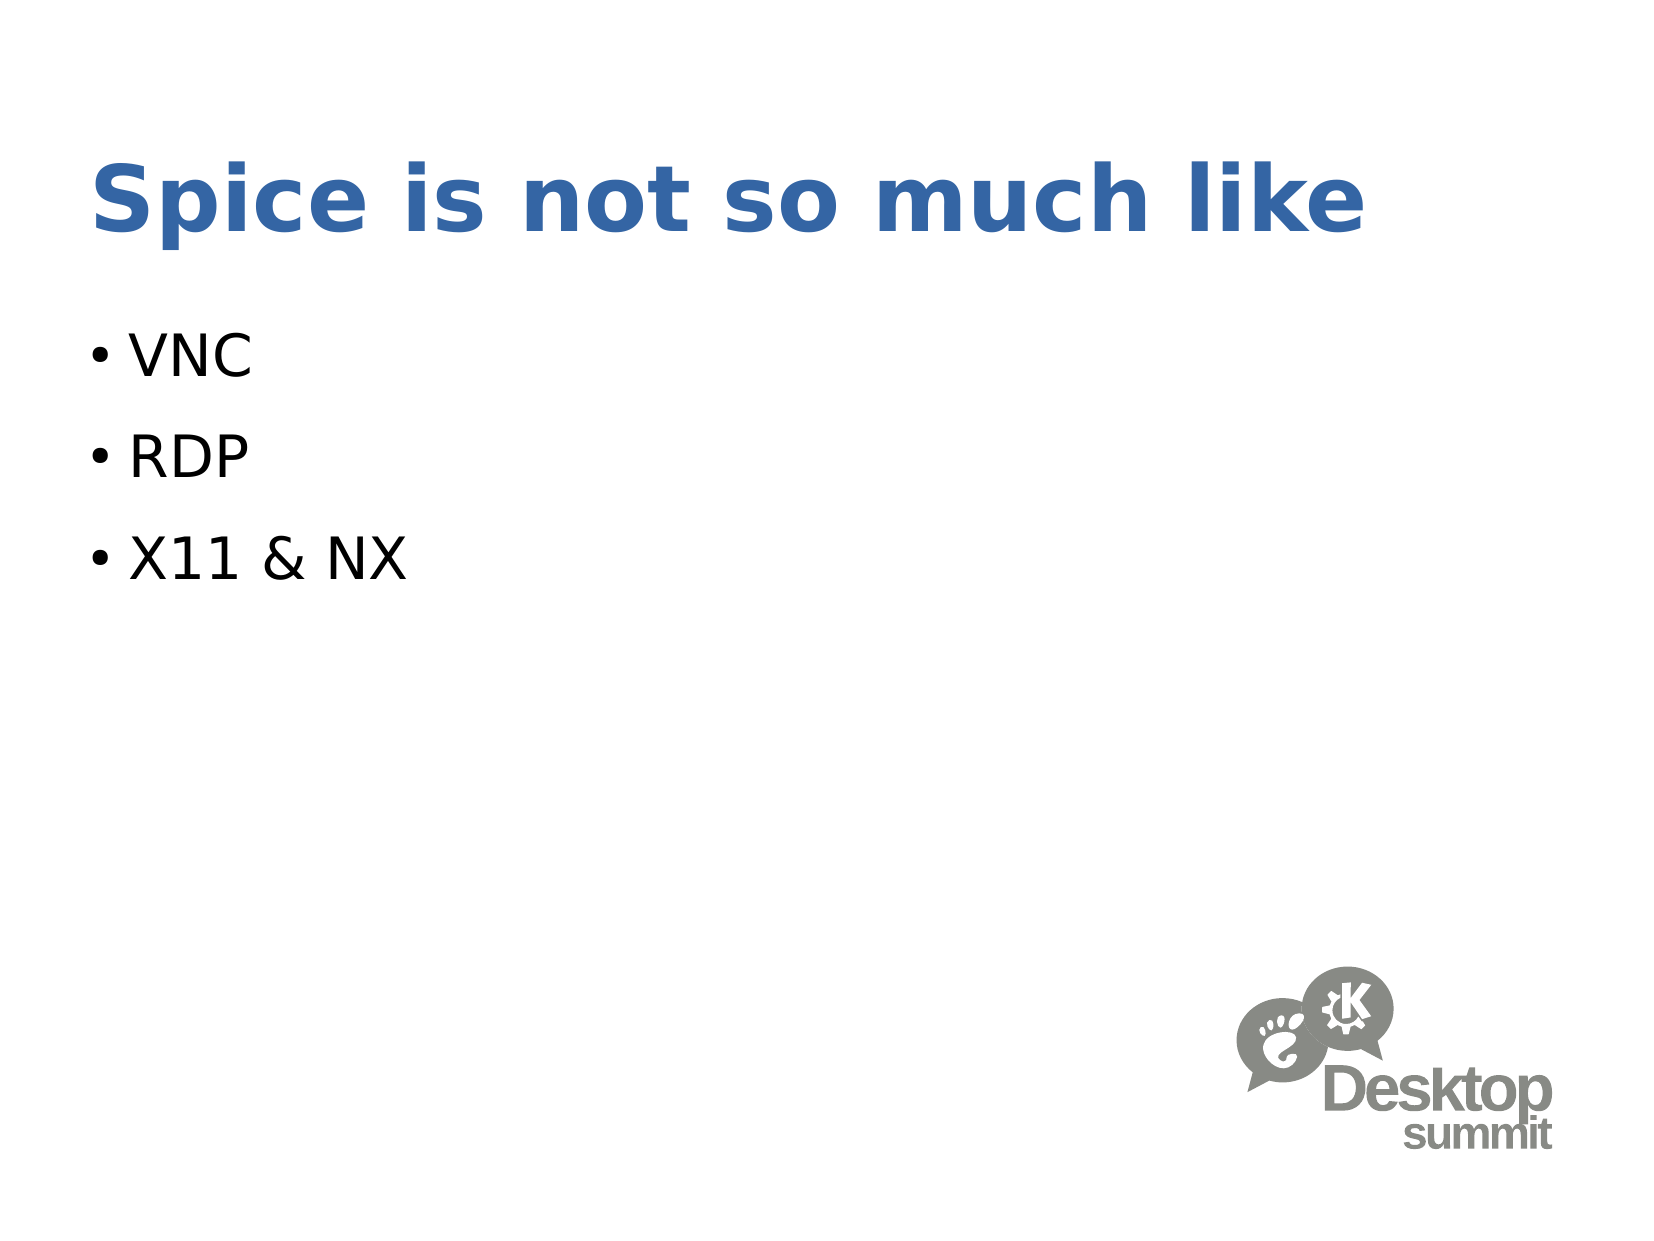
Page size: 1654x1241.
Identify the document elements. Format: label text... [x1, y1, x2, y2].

text_box VNC RDP X11 & NX [75, 280, 1576, 1051]
text_box Spice is not so much like [75, 139, 1576, 280]
picture [1195, 887, 1613, 1201]
